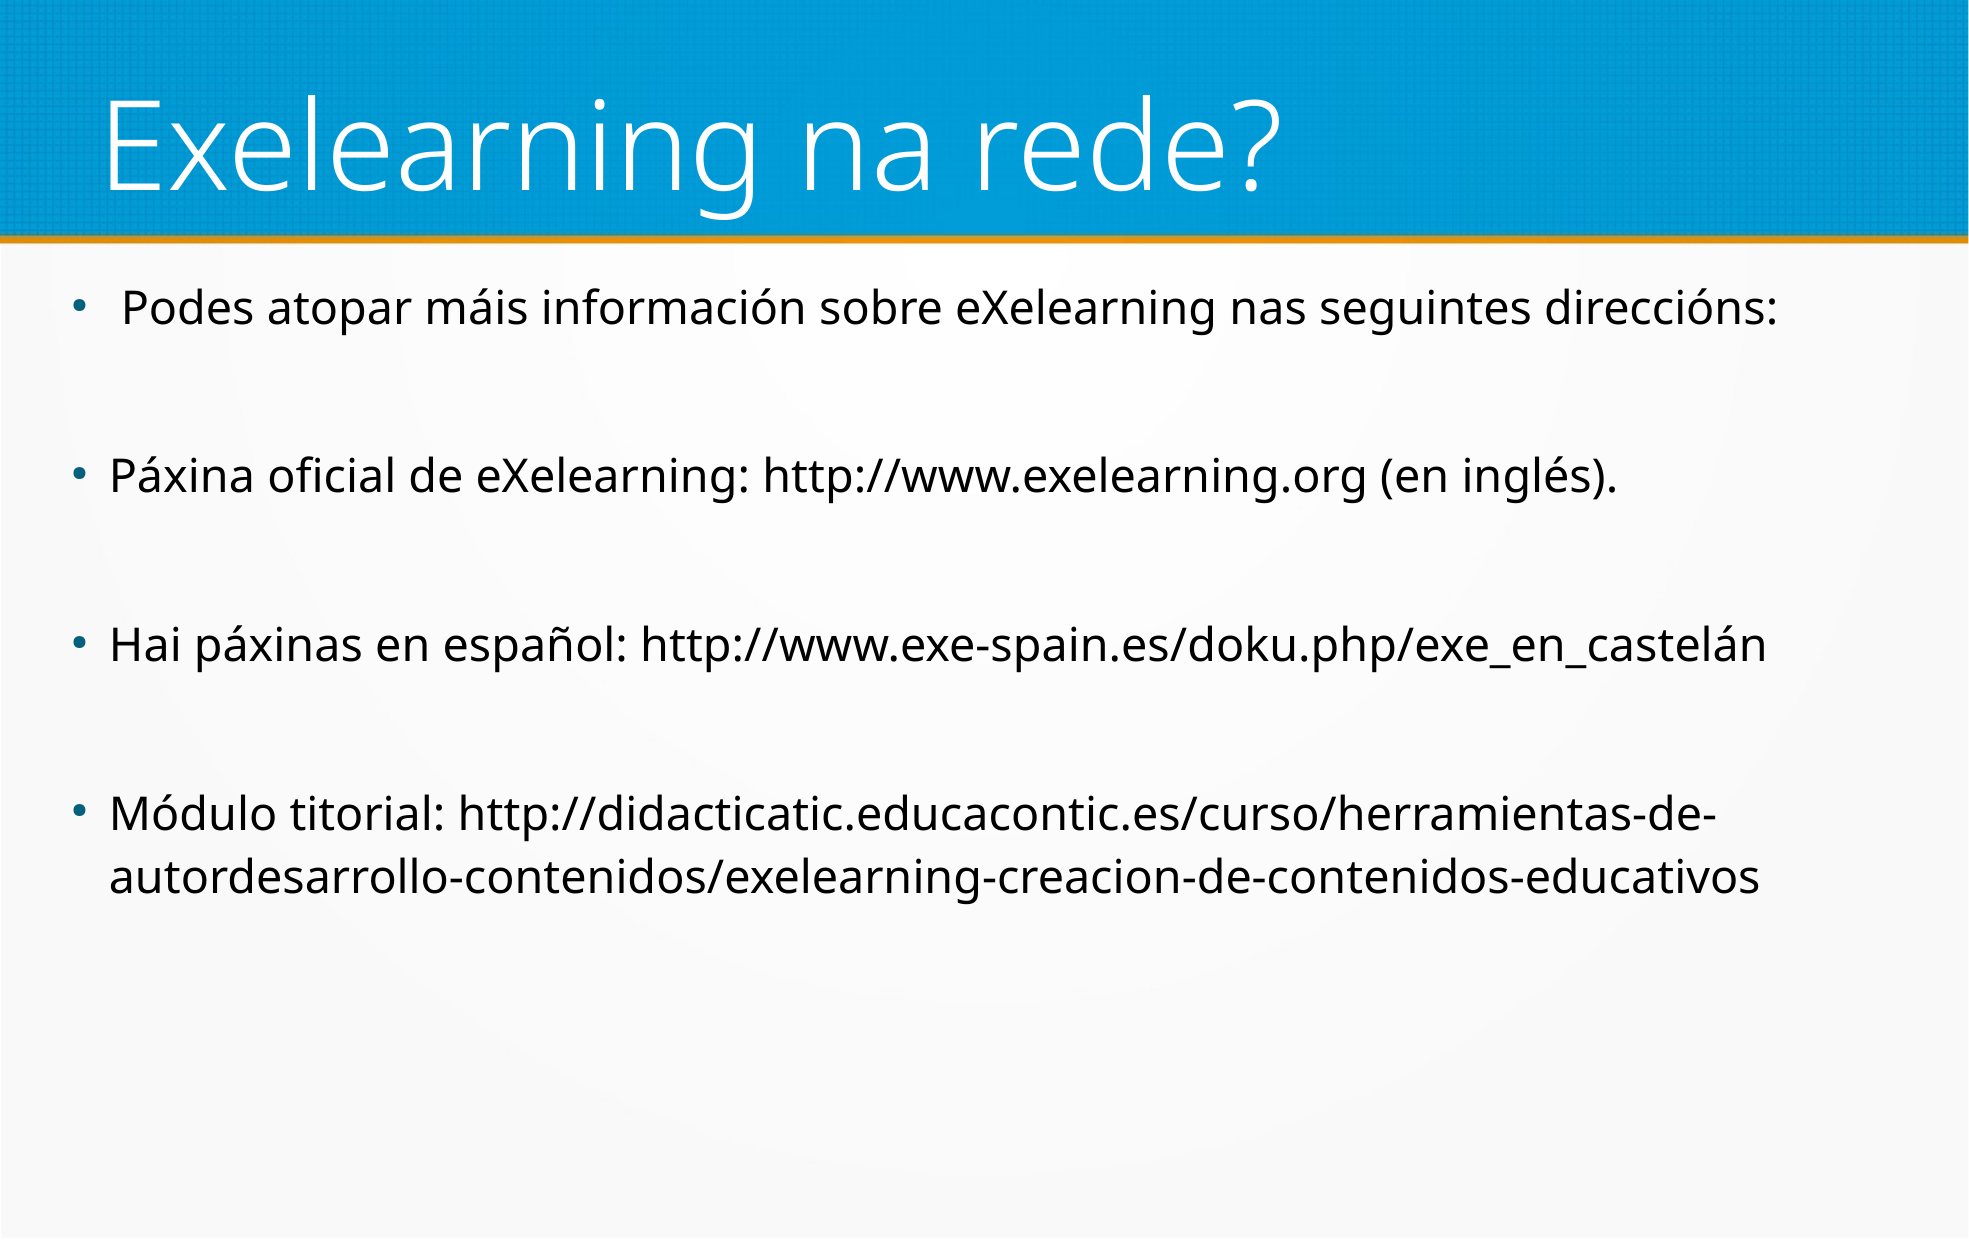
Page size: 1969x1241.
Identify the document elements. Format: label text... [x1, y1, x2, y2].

list Podes atopar máis información sobre eXelearning nas seguintes direccións: Páxina oficial de eXelearning: http://www.exelearning.org (en inglés). Hai páxinas en español: http://www.exe-spain.es/doku.php/exe_en_castelán Módulo titorial: http://didacticatic.educacontic.es/curso/herramientas-de-autordesarrollo-contenidos/exelearning-creacion-de-contenidos-educativos [59, 274, 1821, 1040]
picture [0, 233, 1969, 1241]
title Exelearning na rede? [98, 19, 1870, 227]
